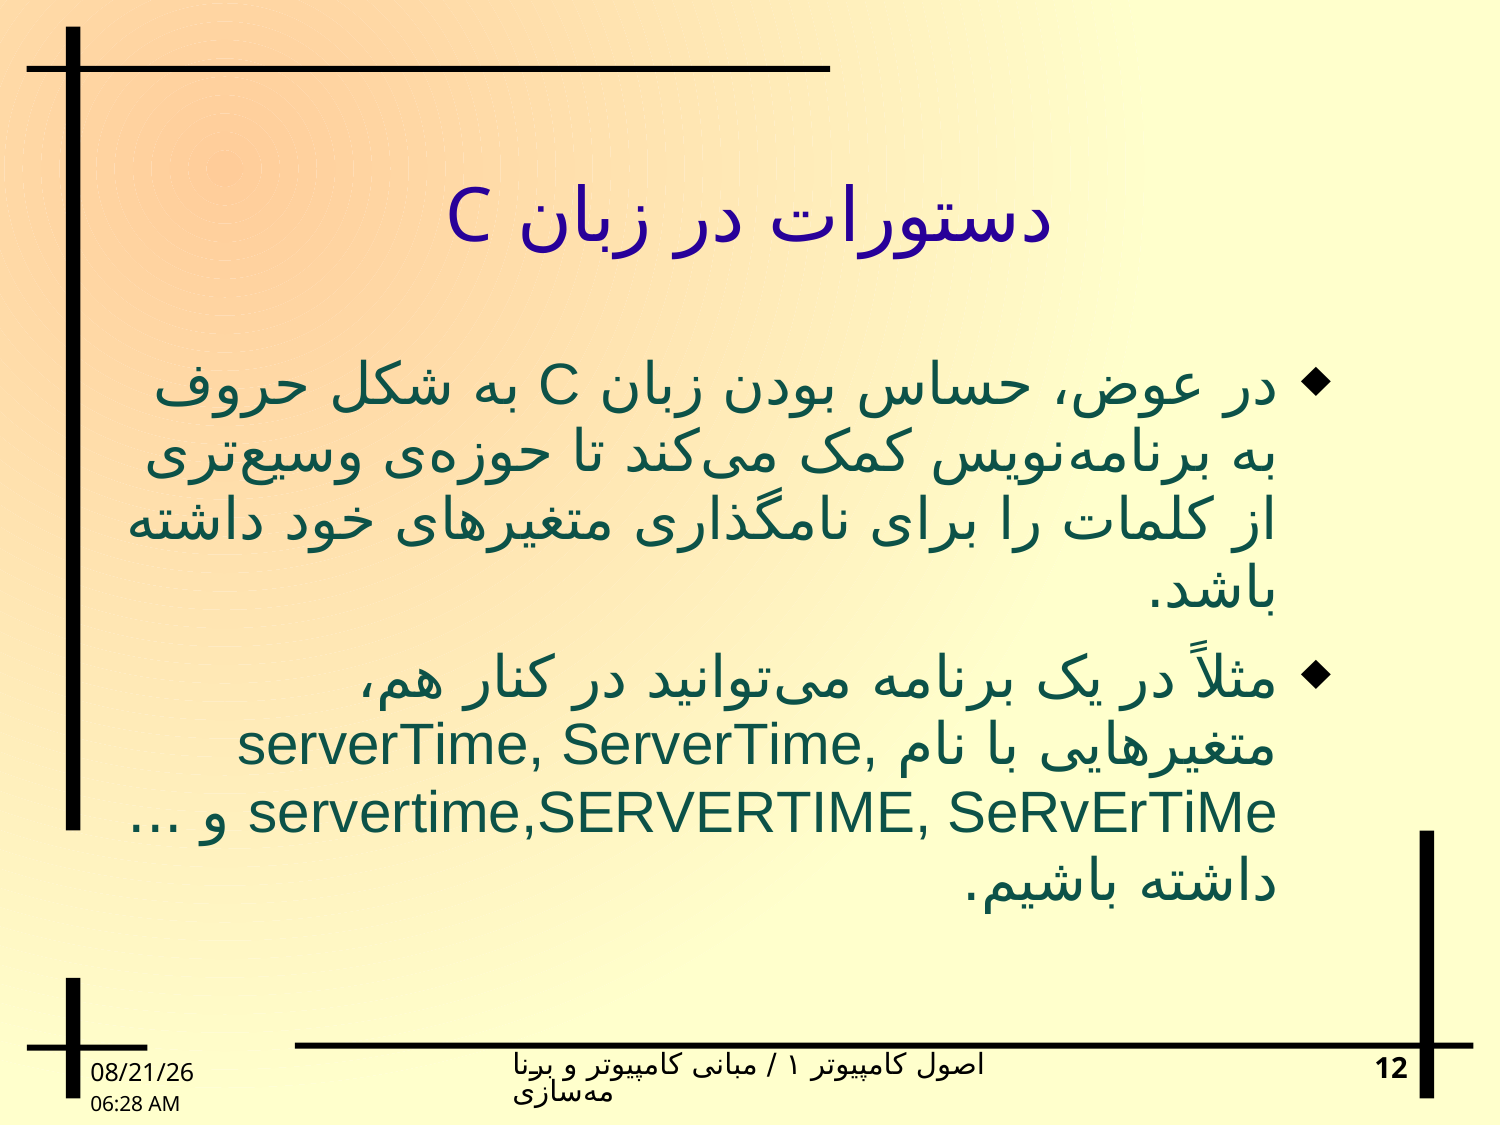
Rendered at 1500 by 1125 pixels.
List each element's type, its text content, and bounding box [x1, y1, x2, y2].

list در عوض، حساس بودن زبان C به شکل حروف به برنامه‌نویس کمک می‌کند تا حوزه‌ی وسیع‌تری از کلمات را برای نامگذاری متغیرهای خود داشته باشد. مثلاً در یک برنامه می‌توانید در کنار هم، متغیرهایی با نام serverTime, ServerTime, servertime,SERVERTIME, SeRvErTiMe و ... داشته باشیم. [122, 350, 1403, 984]
title دستورات در زبان C [109, 150, 1391, 274]
